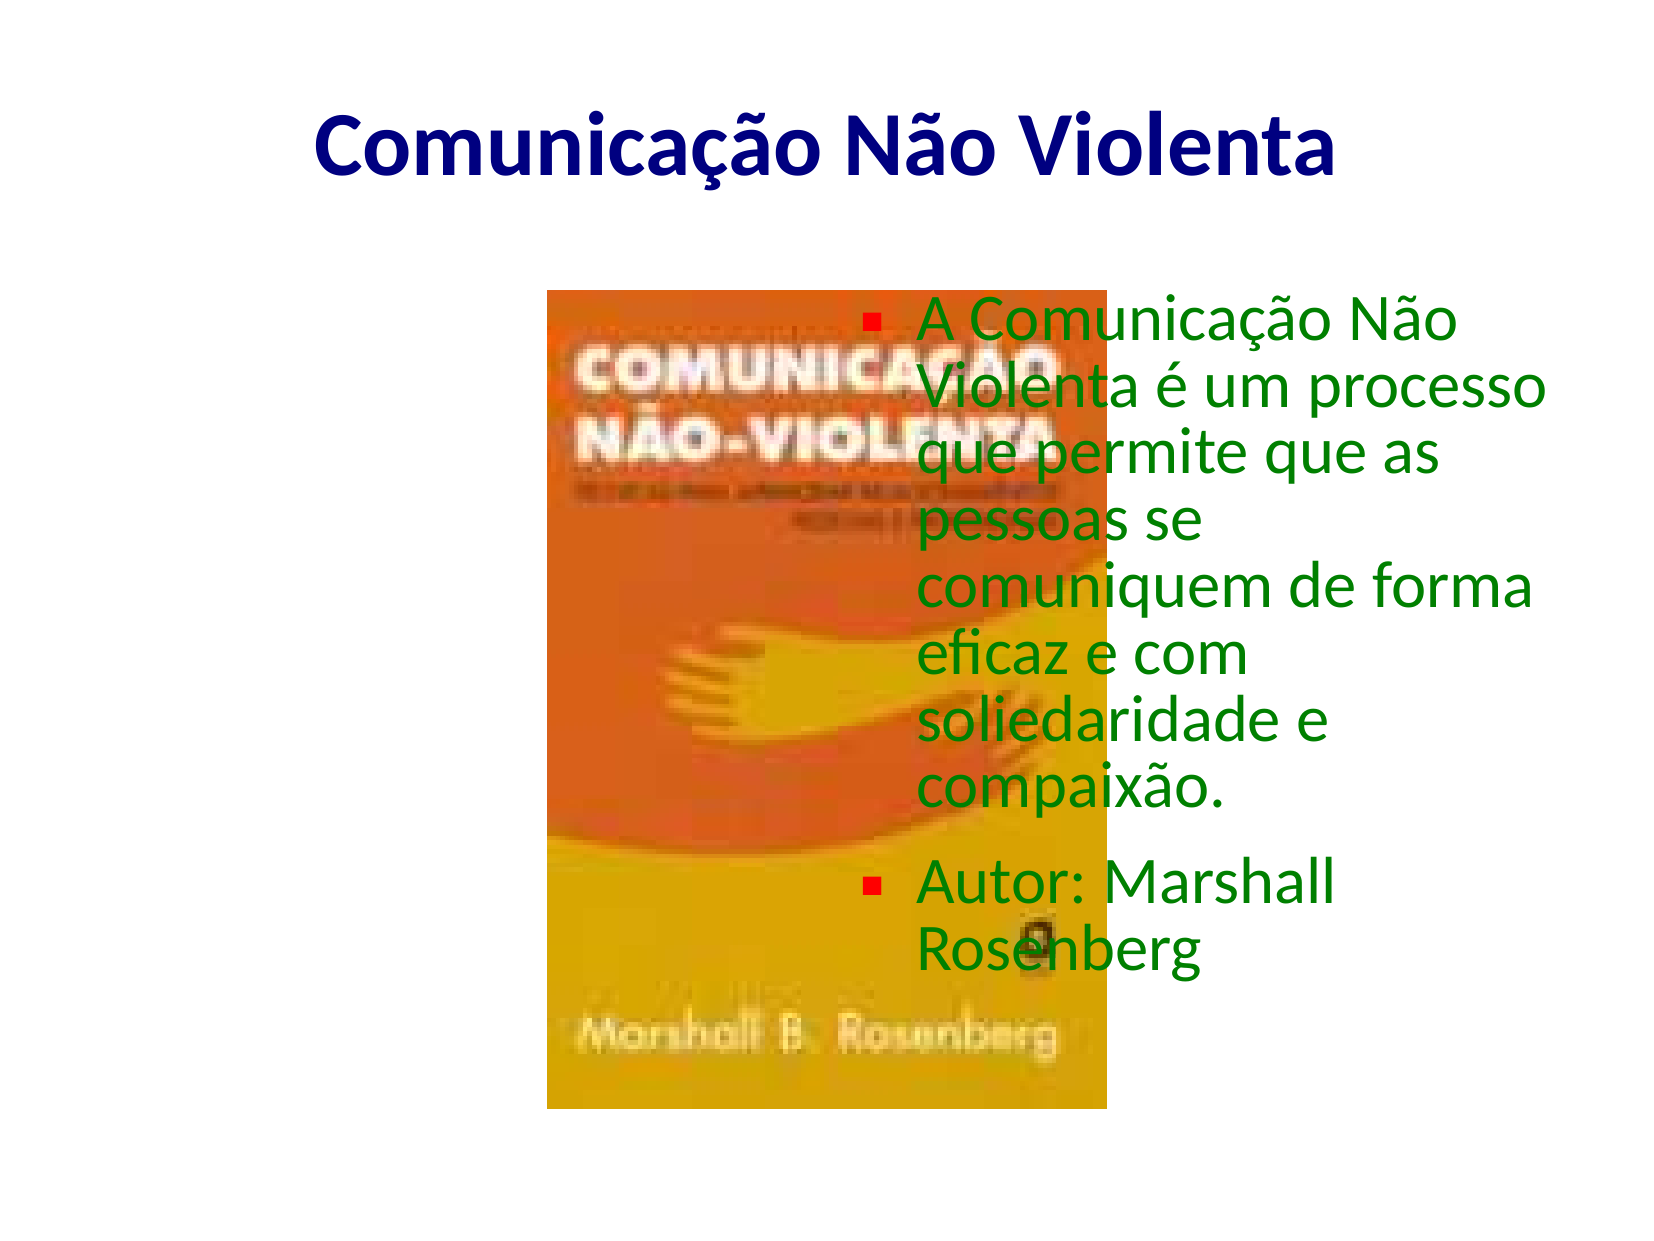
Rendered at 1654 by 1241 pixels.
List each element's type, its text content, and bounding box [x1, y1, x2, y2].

title Comunicação Não Violenta [82, 56, 1571, 250]
list A Comunicação Não Violenta é um processo que permite que as pessoas se comuniquem de forma eficaz e com soliedaridade e compaixão. Autor: Marshall Rosenberg [845, 290, 1572, 1109]
picture [166, 290, 845, 1109]
